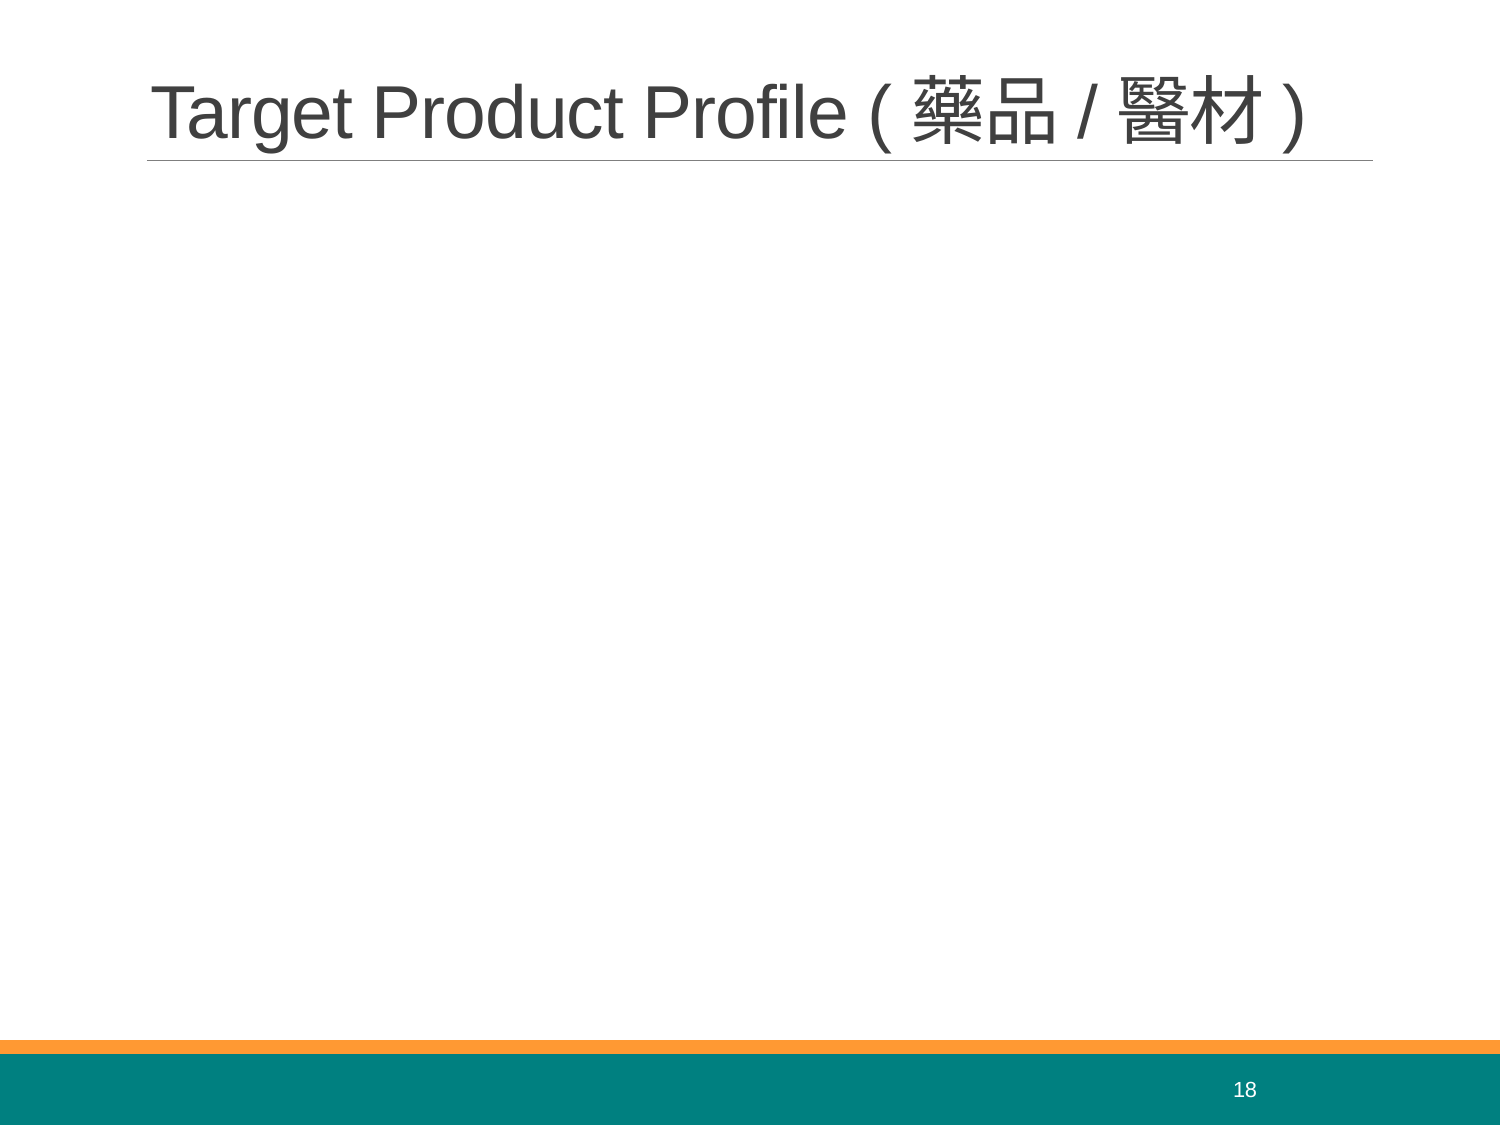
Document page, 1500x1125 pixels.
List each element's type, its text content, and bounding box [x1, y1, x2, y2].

title Target Product Profile (藥品/醫材) [135, 1, 1373, 161]
text_box [1218, 1059, 1380, 1120]
